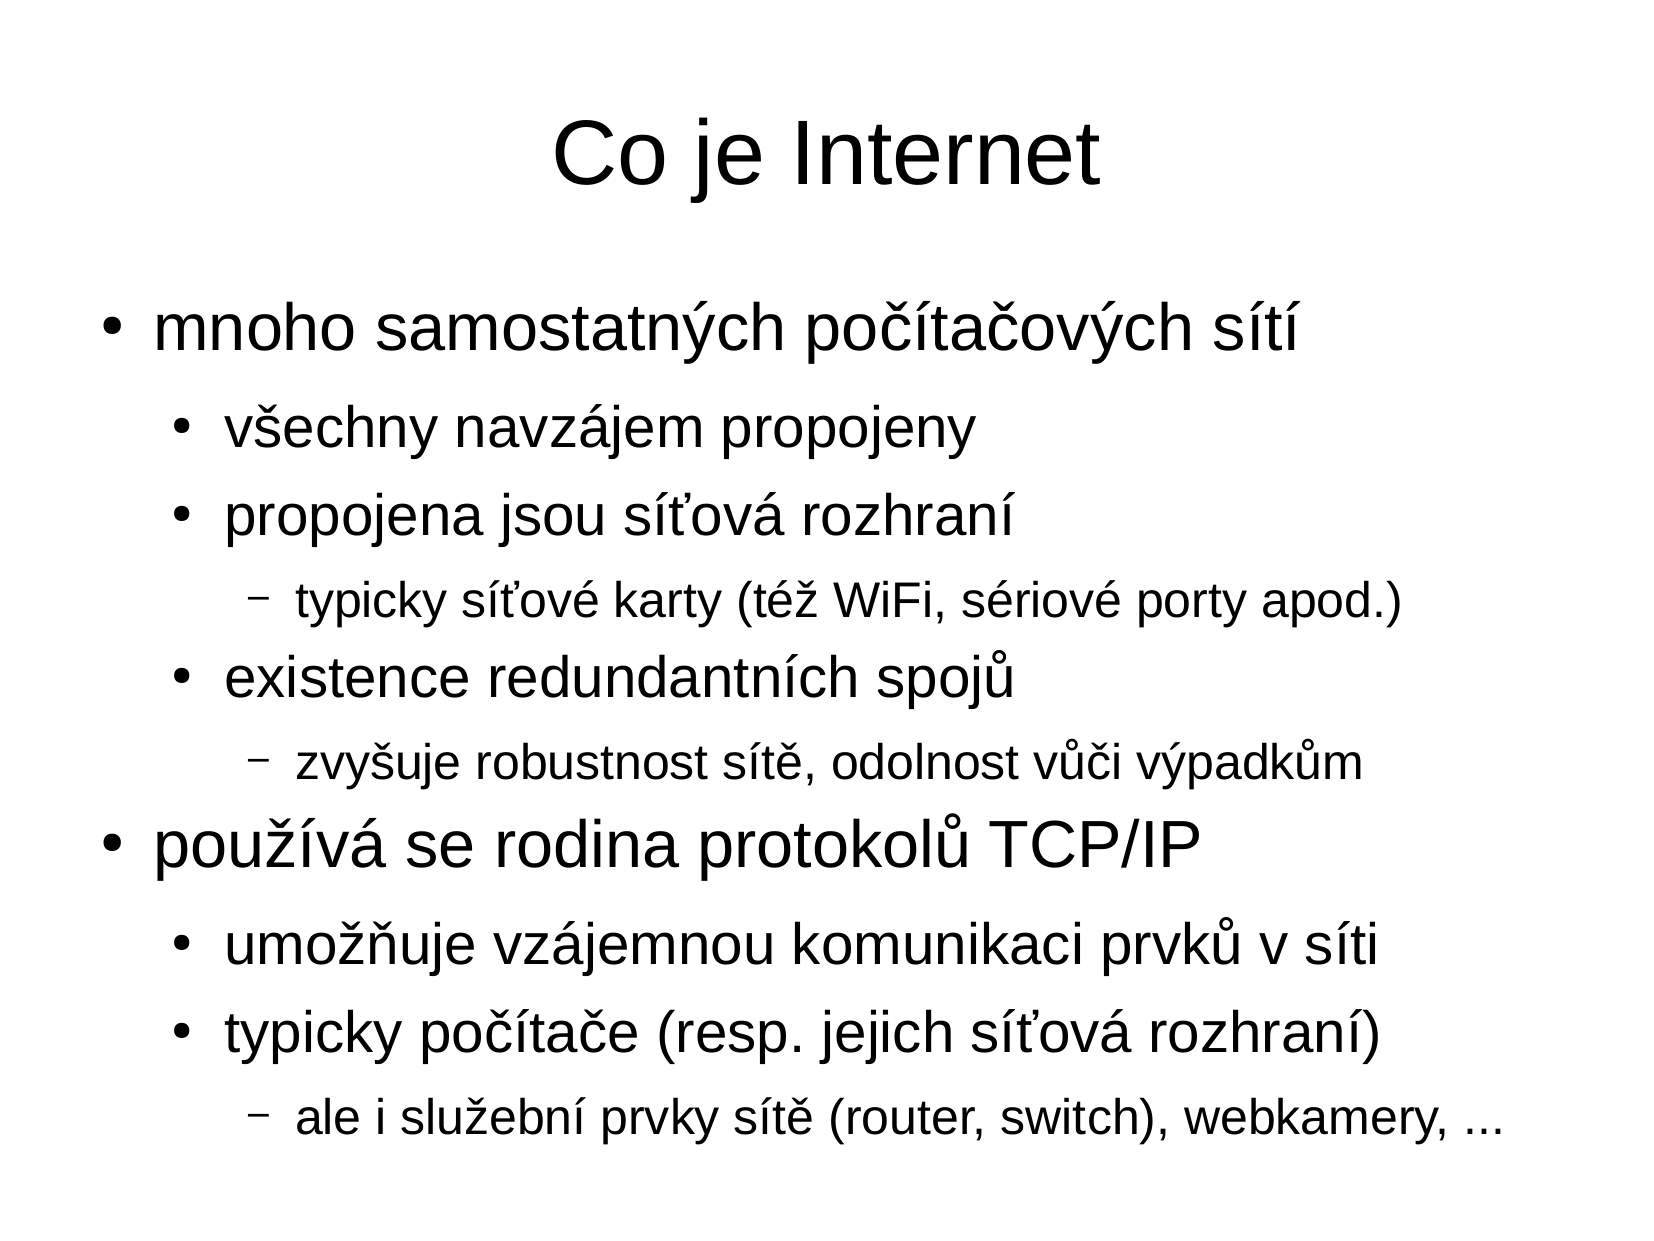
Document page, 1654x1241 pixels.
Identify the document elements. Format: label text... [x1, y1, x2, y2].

list mnoho samostatných počítačových sítí všechny navzájem propojeny propojena jsou síťová rozhraní typicky síťové karty (též WiFi, sériové porty apod.) existence redundantních spojů zvyšuje robustnost sítě, odolnost vůči výpadkům používá se rodina protokolů TCP/IP umožňuje vzájemnou komunikaci prvků v síti typicky počítače (resp. jejich síťová rozhraní) ale i služební prvky sítě (router, switch), webkamery, ... [82, 290, 1571, 1145]
title Co je Internet [82, 49, 1571, 257]
